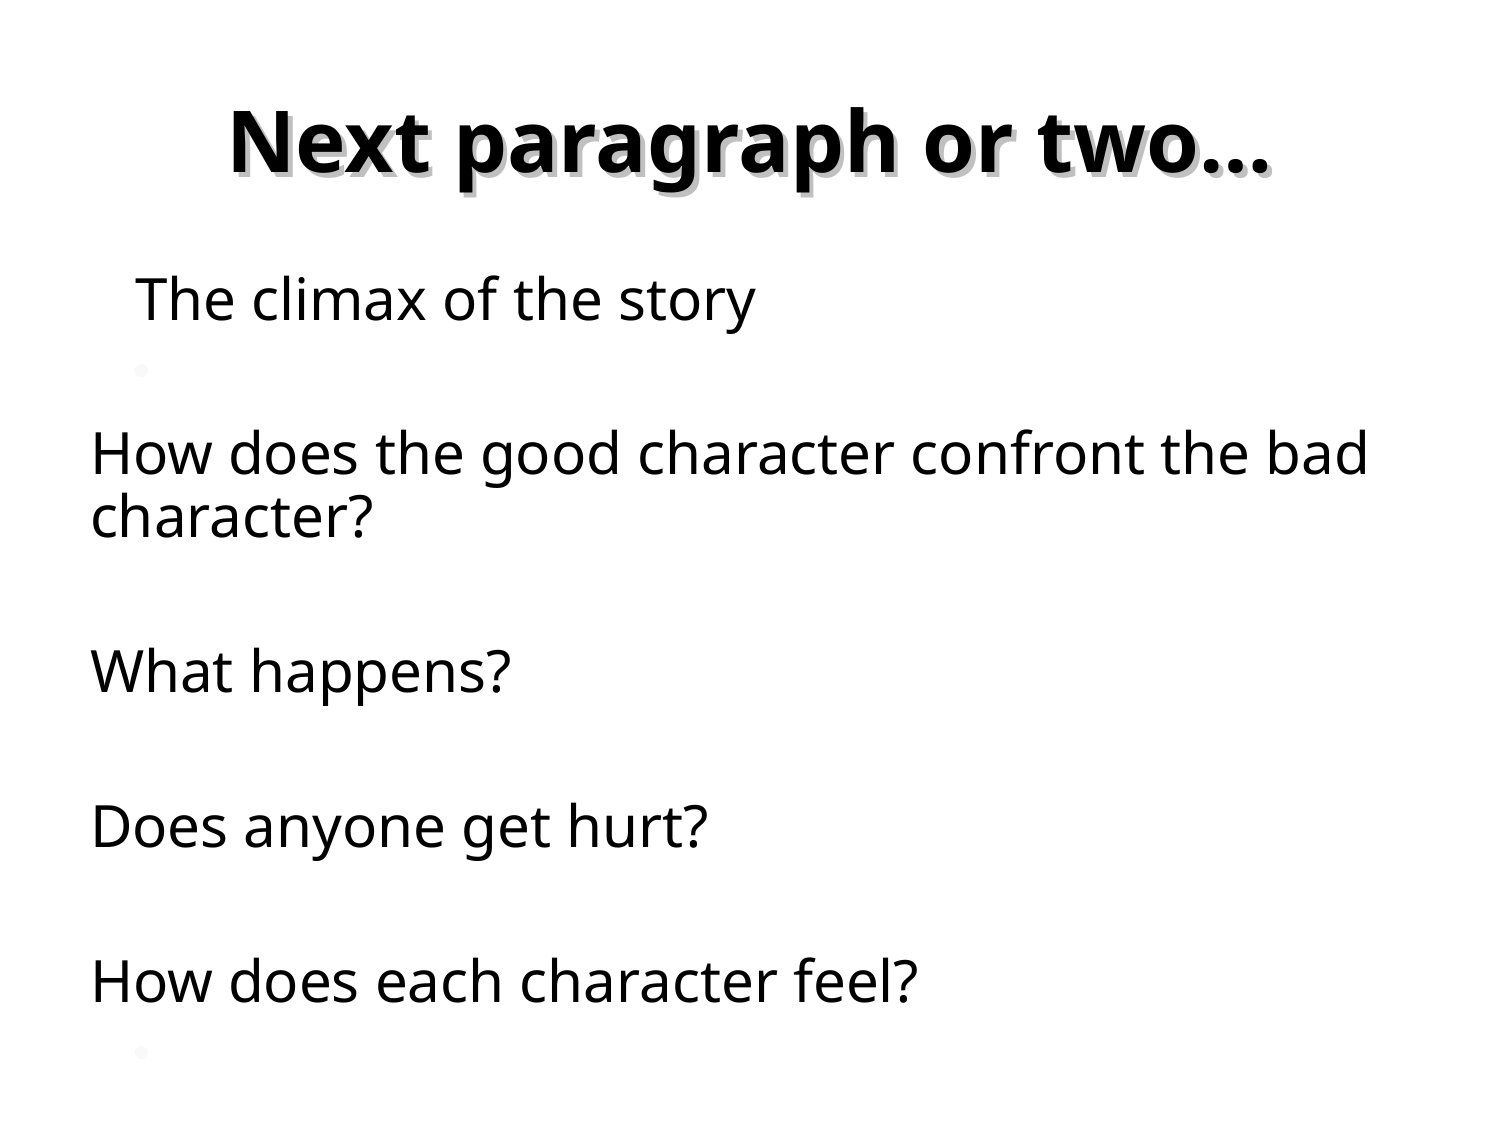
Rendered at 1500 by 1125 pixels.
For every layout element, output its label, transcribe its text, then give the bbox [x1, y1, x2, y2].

title Next paragraph or two… [75, 45, 1426, 233]
list The climax of the story How does the good character confront the bad character? What happens? Does anyone get hurt? How does each character feel? [75, 262, 1426, 1036]
